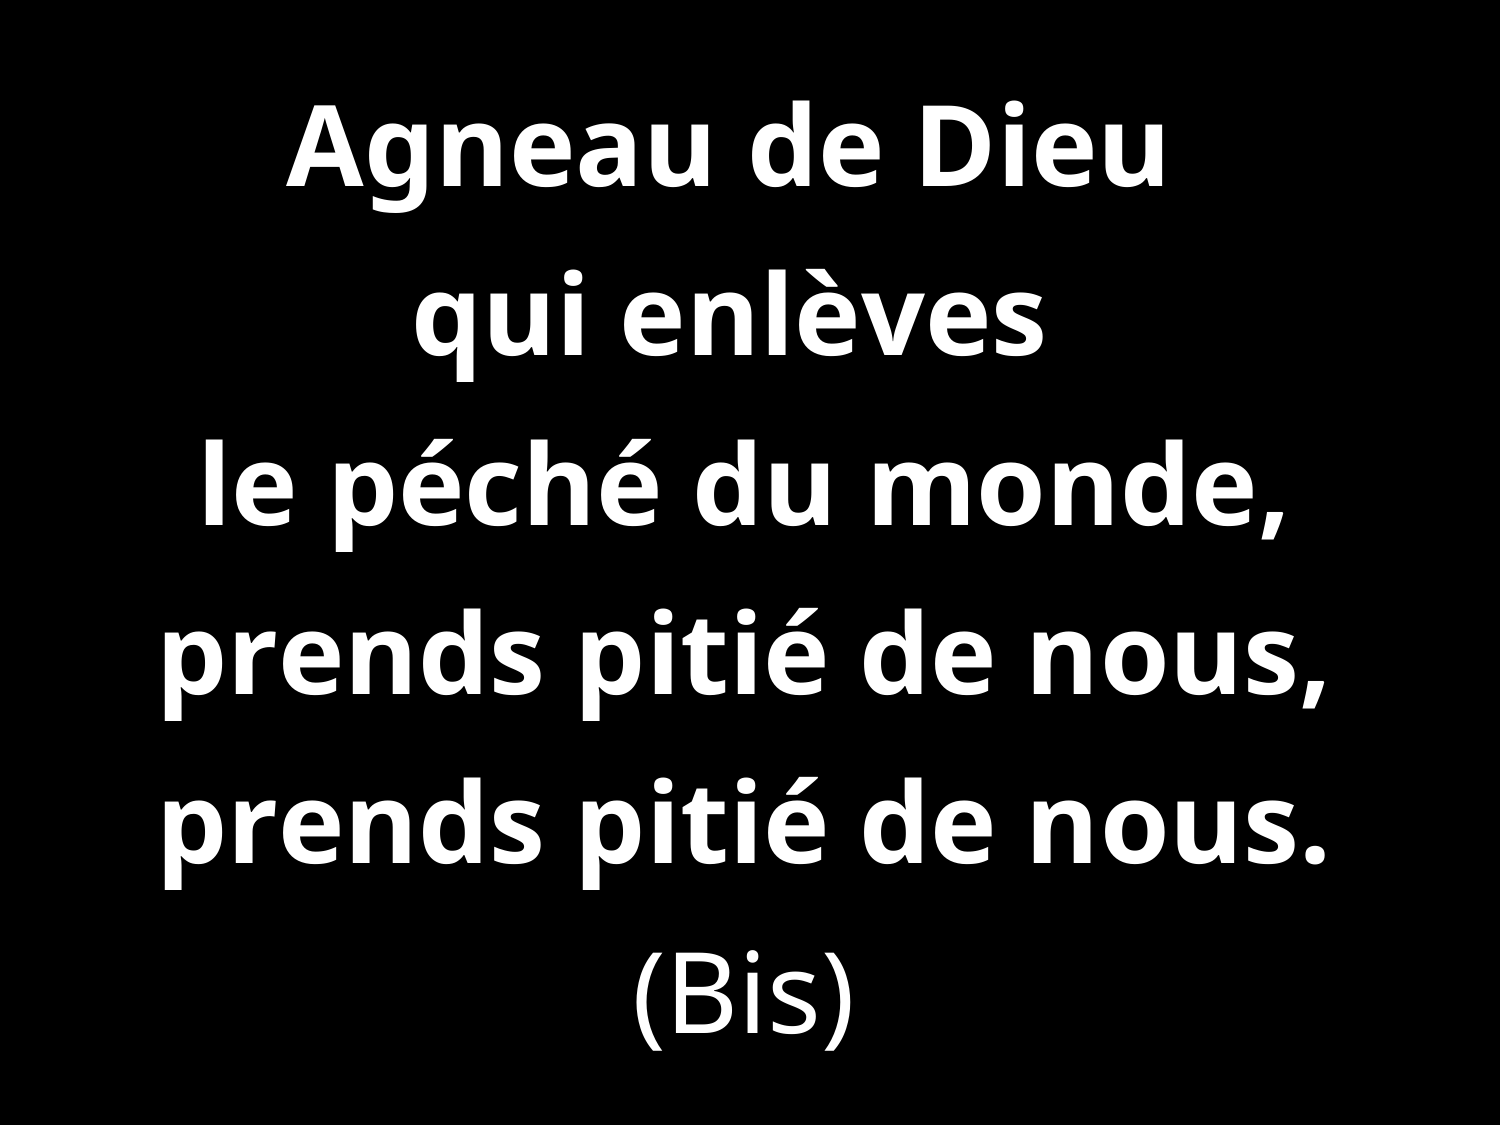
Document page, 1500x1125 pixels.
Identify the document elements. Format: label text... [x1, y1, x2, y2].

text_box Agneau de Dieu qui enlèves le péché du monde, prends pitié de nous, prends pitié de nous. (Bis) [29, 66, 1459, 982]
